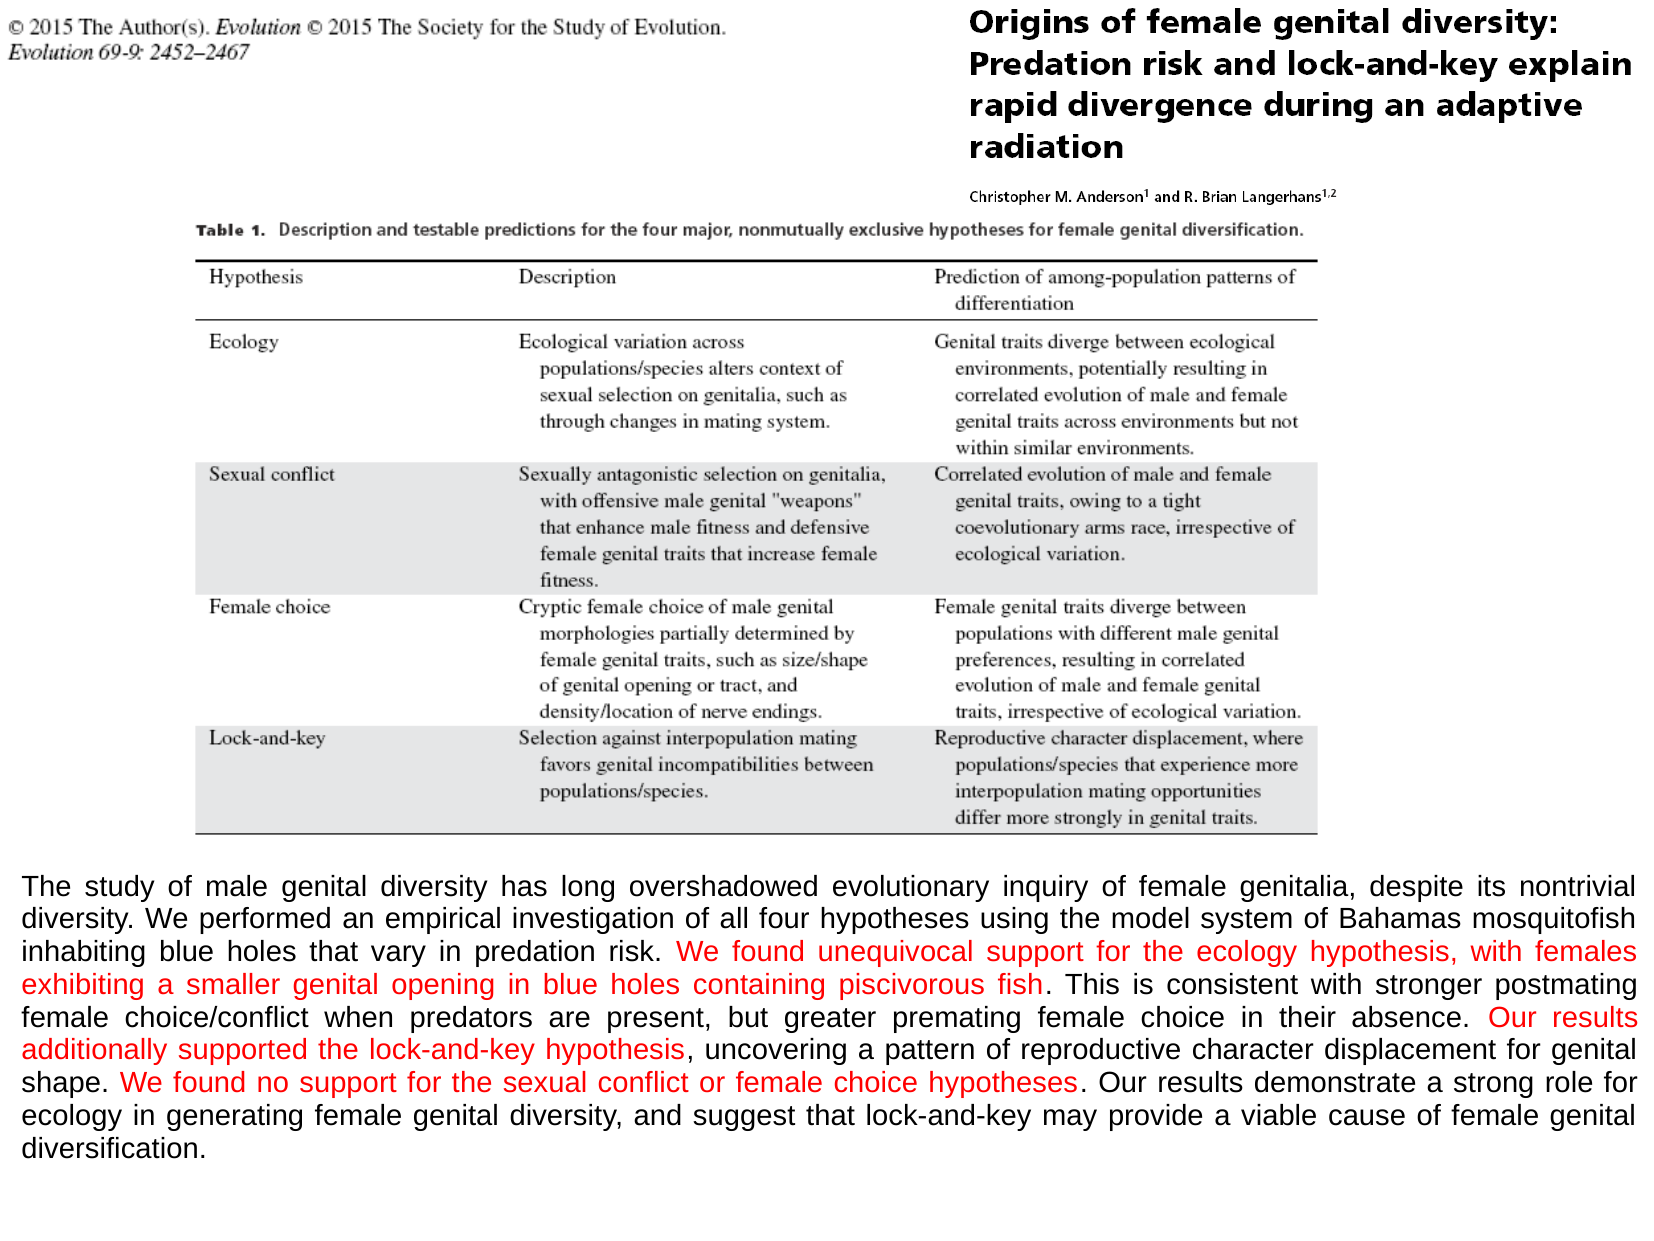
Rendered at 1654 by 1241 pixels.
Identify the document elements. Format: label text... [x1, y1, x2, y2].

picture [177, 212, 1335, 844]
text_box The study of male genital diversity has long overshadowed evolutionary inquiry of female genitalia, despite its nontrivial diversity. We performed an empirical investigation of all four hypotheses using the model system of Bahamas mosquitofish inhabiting blue holes that vary in predation risk. We found unequivocal support for the ecology hypothesis, with females exhibiting a smaller genital opening in blue holes containing piscivorous fish. This is consistent with stronger postmating female choice/conflict when predators are present, but greater premating female choice in their absence. Our results additionally supported the lock-and-key hypothesis, uncovering a pattern of reproductive character displacement for genital shape. We found no support for the sexual conflict or female choice hypotheses. Our results demonstrate a strong role for ecology in generating female genital diversity, and suggest that lock-and-key may provide a viable cause of female genital diversification. [6, 862, 1654, 1173]
picture [0, 8, 743, 71]
picture [965, 5, 1654, 207]
